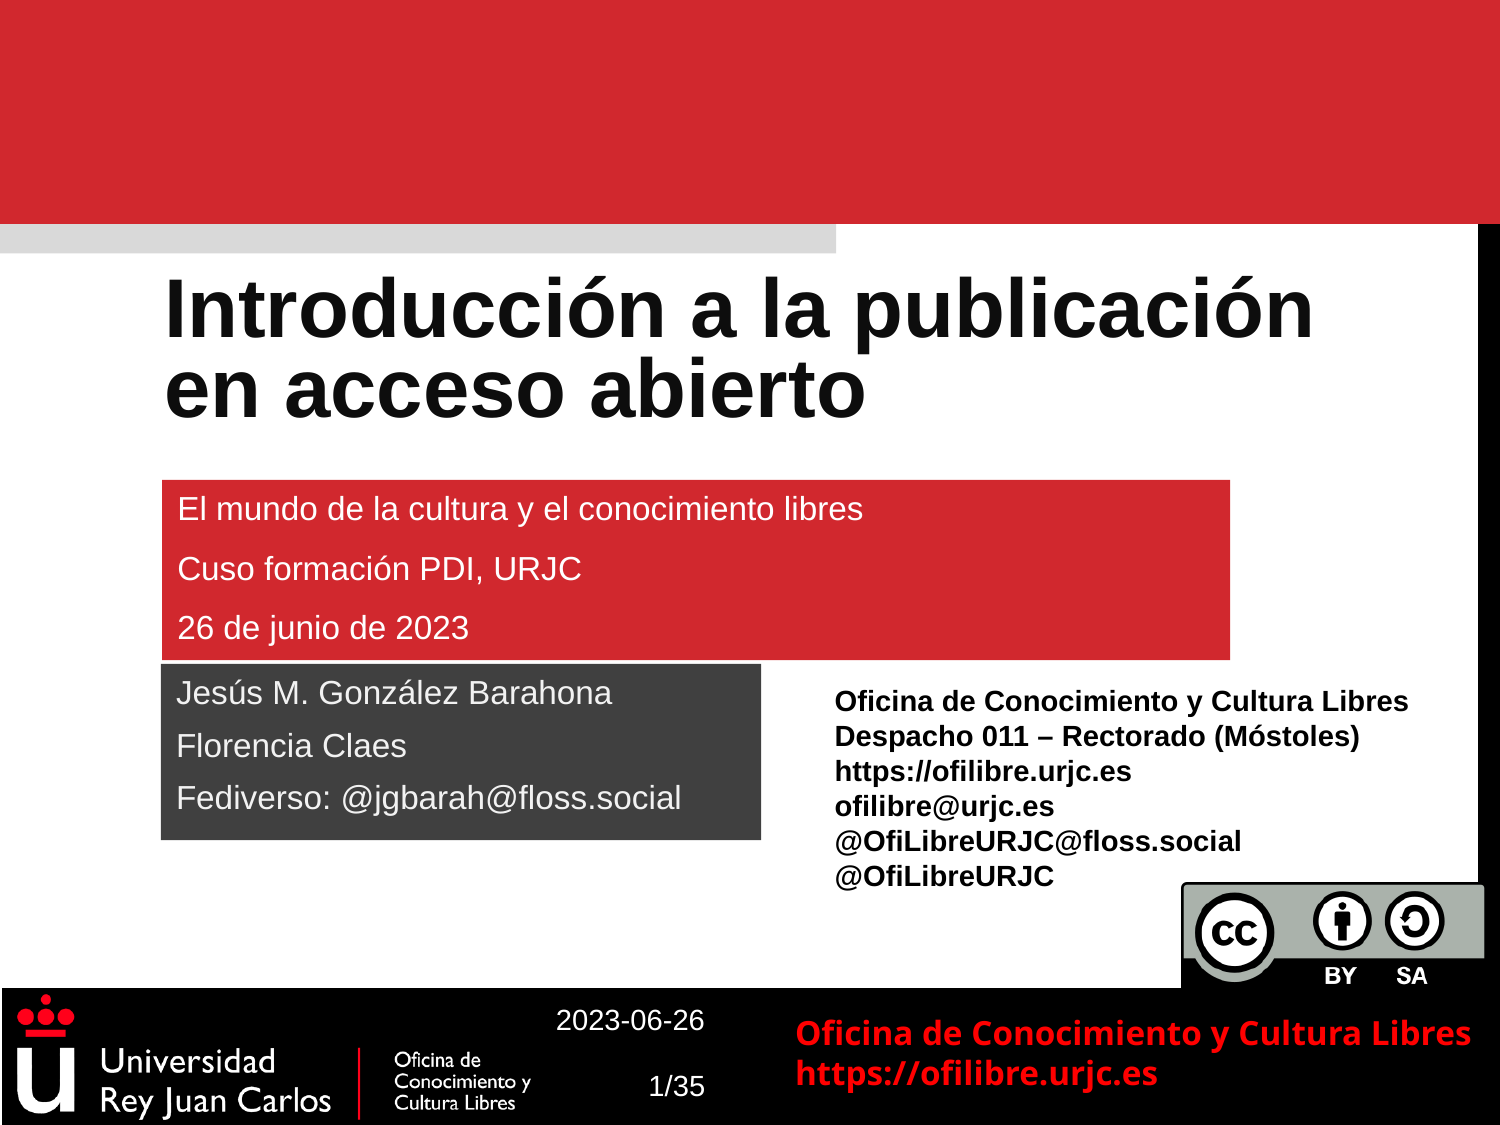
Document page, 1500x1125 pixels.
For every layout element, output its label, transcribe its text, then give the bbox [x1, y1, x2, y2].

text_box Introducción a la publicación en acceso abierto [149, 179, 1382, 521]
text_box El mundo de la cultura y el conocimiento libres Cuso formación PDI, URJC 26 de junio de 2023 [162, 479, 1231, 661]
text_box [0, 0, 1500, 224]
picture [17, 994, 531, 1120]
text_box Oficina de Conocimiento y Cultura Libres Despacho 011 – Rectorado (Móstoles) https://ofilibre.urjc.es ofilibre@urjc.es @OfiLibreURJC@floss.social @OfiLibreURJC [819, 675, 1441, 901]
text_box Jesús M. González Barahona Florencia Claes Fediverso: @jgbarah@floss.social [160, 663, 762, 841]
picture [1181, 882, 1486, 991]
